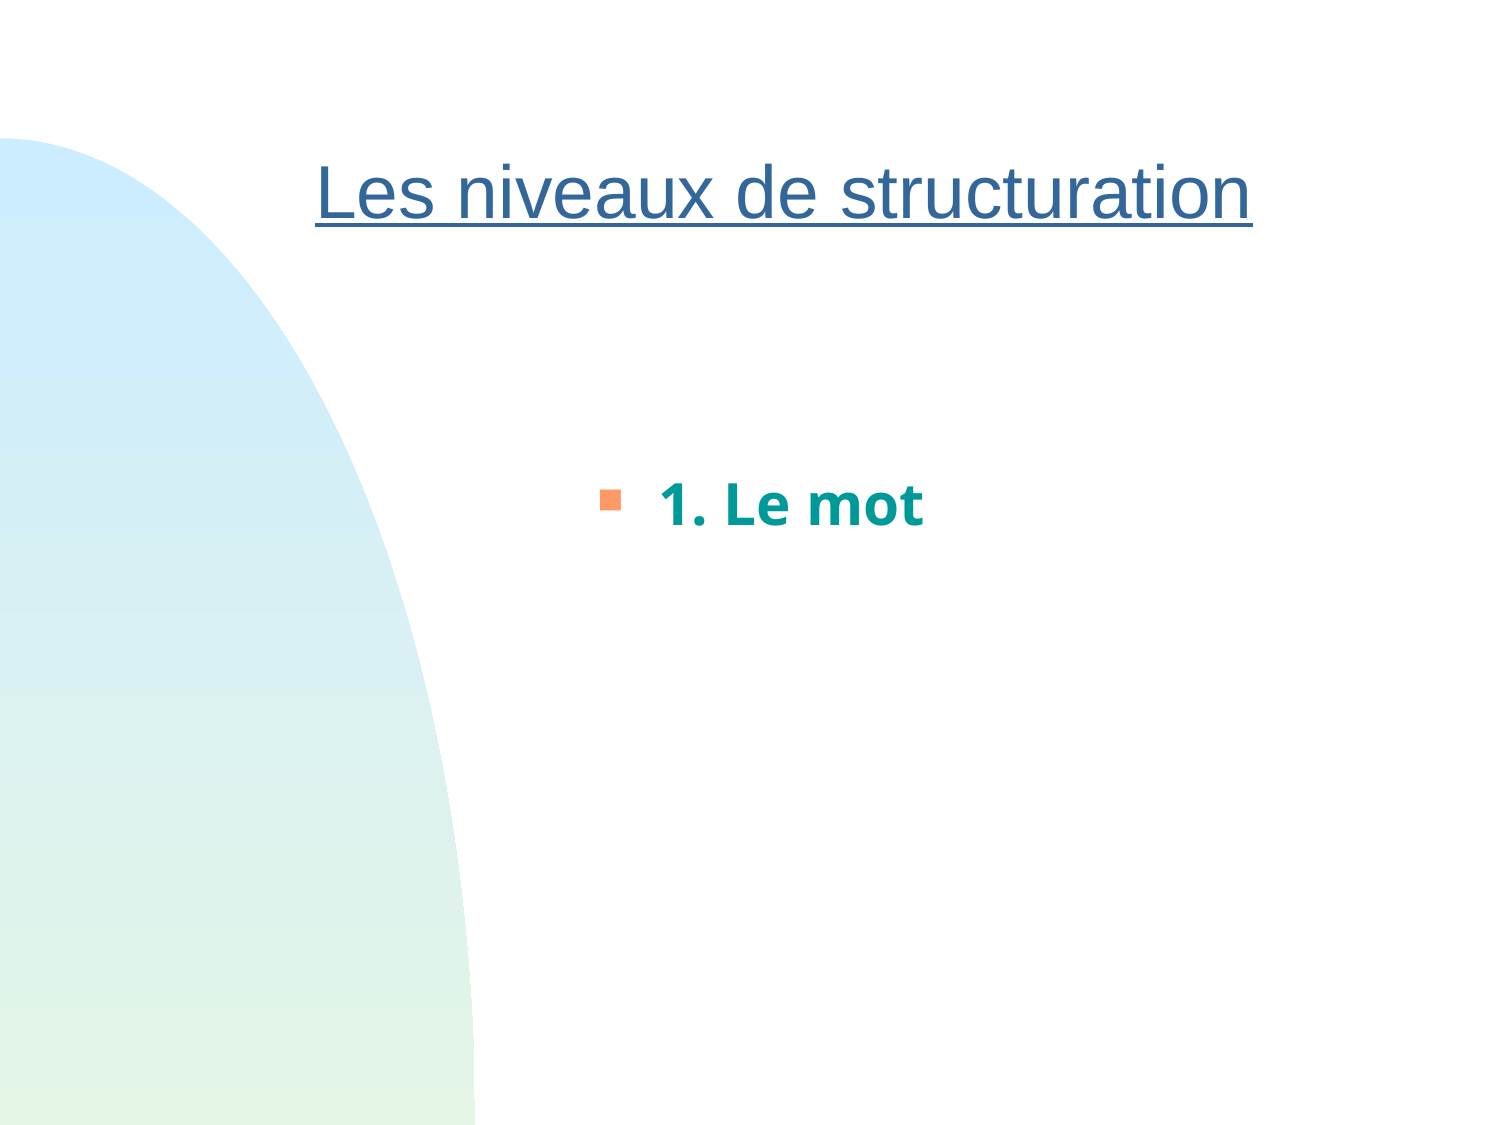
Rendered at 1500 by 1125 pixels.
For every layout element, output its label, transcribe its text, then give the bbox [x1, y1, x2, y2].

text_box Les niveaux de structuration [299, 99, 1300, 288]
list 1. Le mot [587, 375, 1038, 613]
